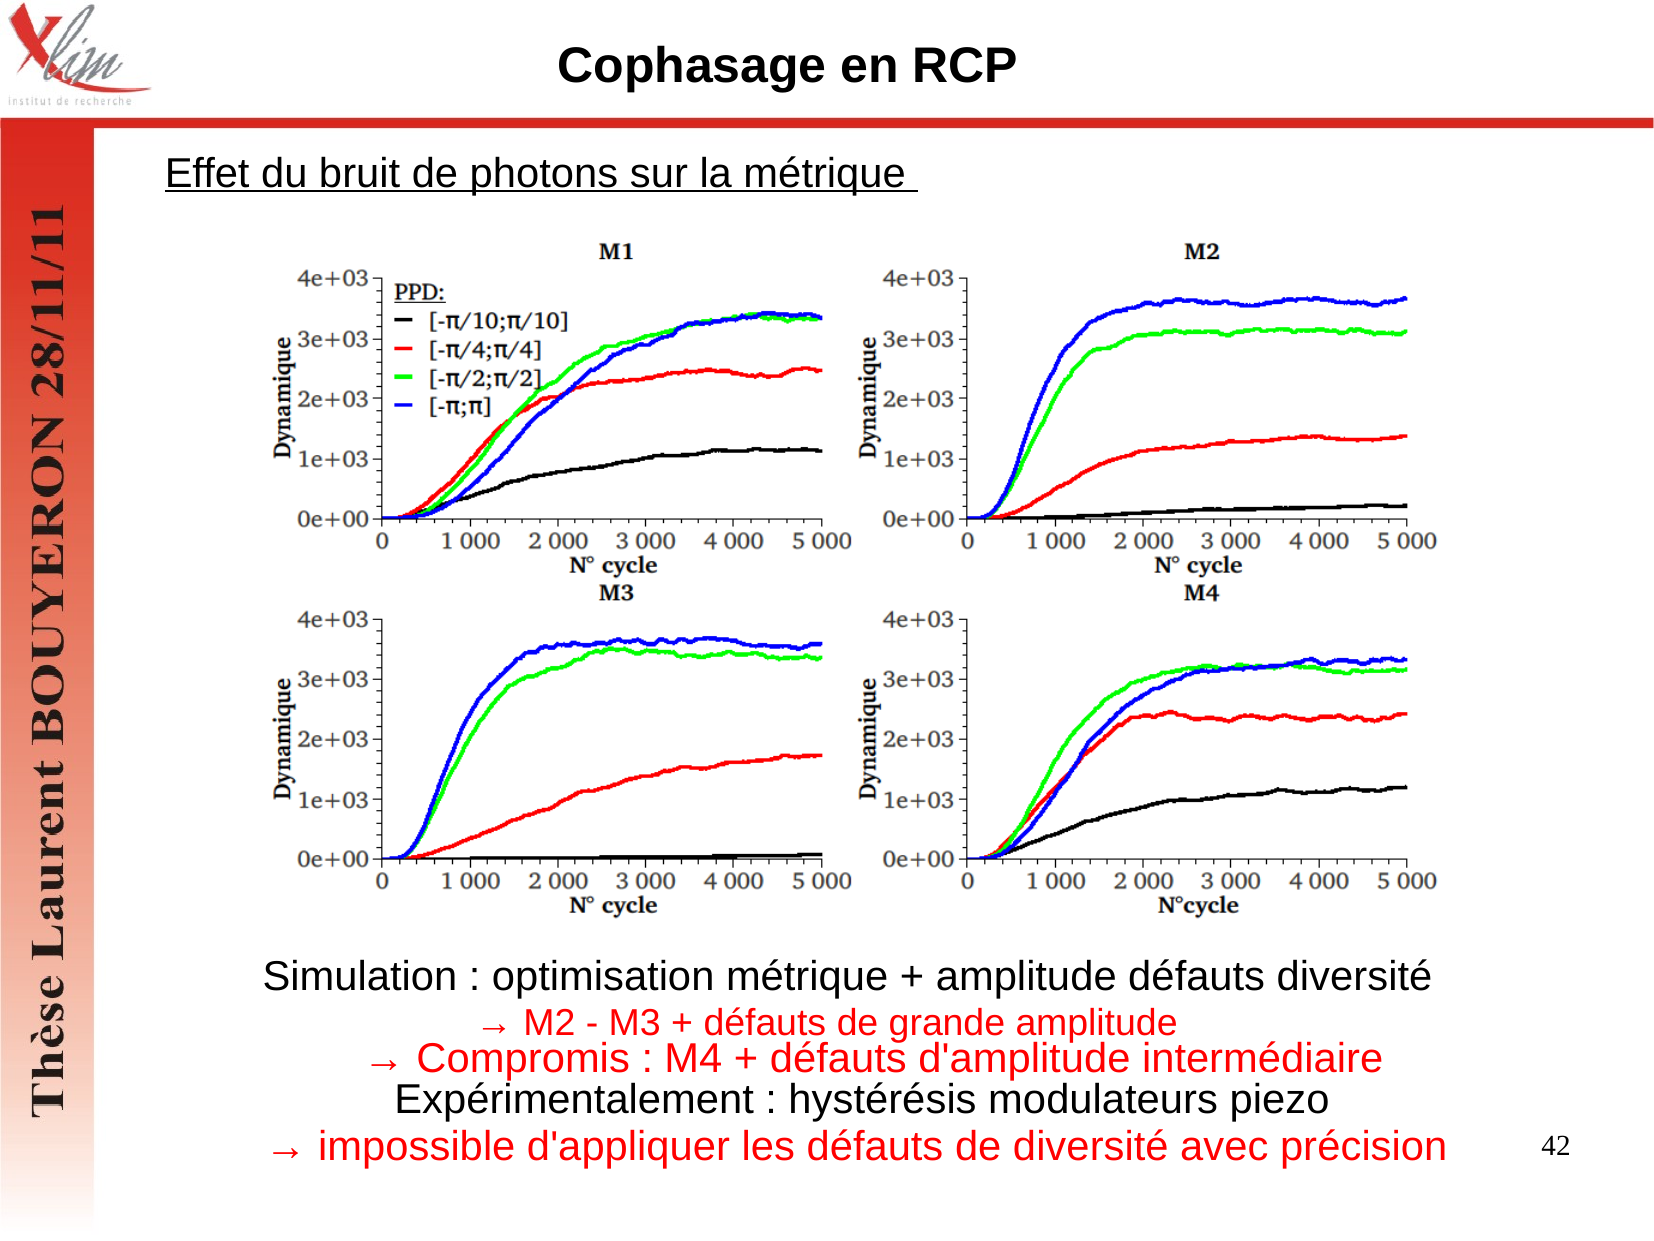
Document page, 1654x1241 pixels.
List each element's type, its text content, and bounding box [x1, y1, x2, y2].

text_box Simulation : optimisation métrique + amplitude défauts diversité [248, 944, 1548, 1007]
text_box Cophasage en RCP [503, 9, 1073, 117]
text_box → Compromis : M4 + défauts d'amplitude intermédiaire [348, 1027, 1412, 1089]
text_box Effet du bruit de photons sur la métrique [78, 117, 1004, 224]
picture [0, 0, 1654, 1241]
text_box → M2 - M3 + défauts de grande amplitude [460, 994, 1430, 1052]
text_box Expérimentalement : hystérésis modulateurs piezo → impossible d'appliquer les défauts de diversité avec précision [248, 1068, 1477, 1177]
